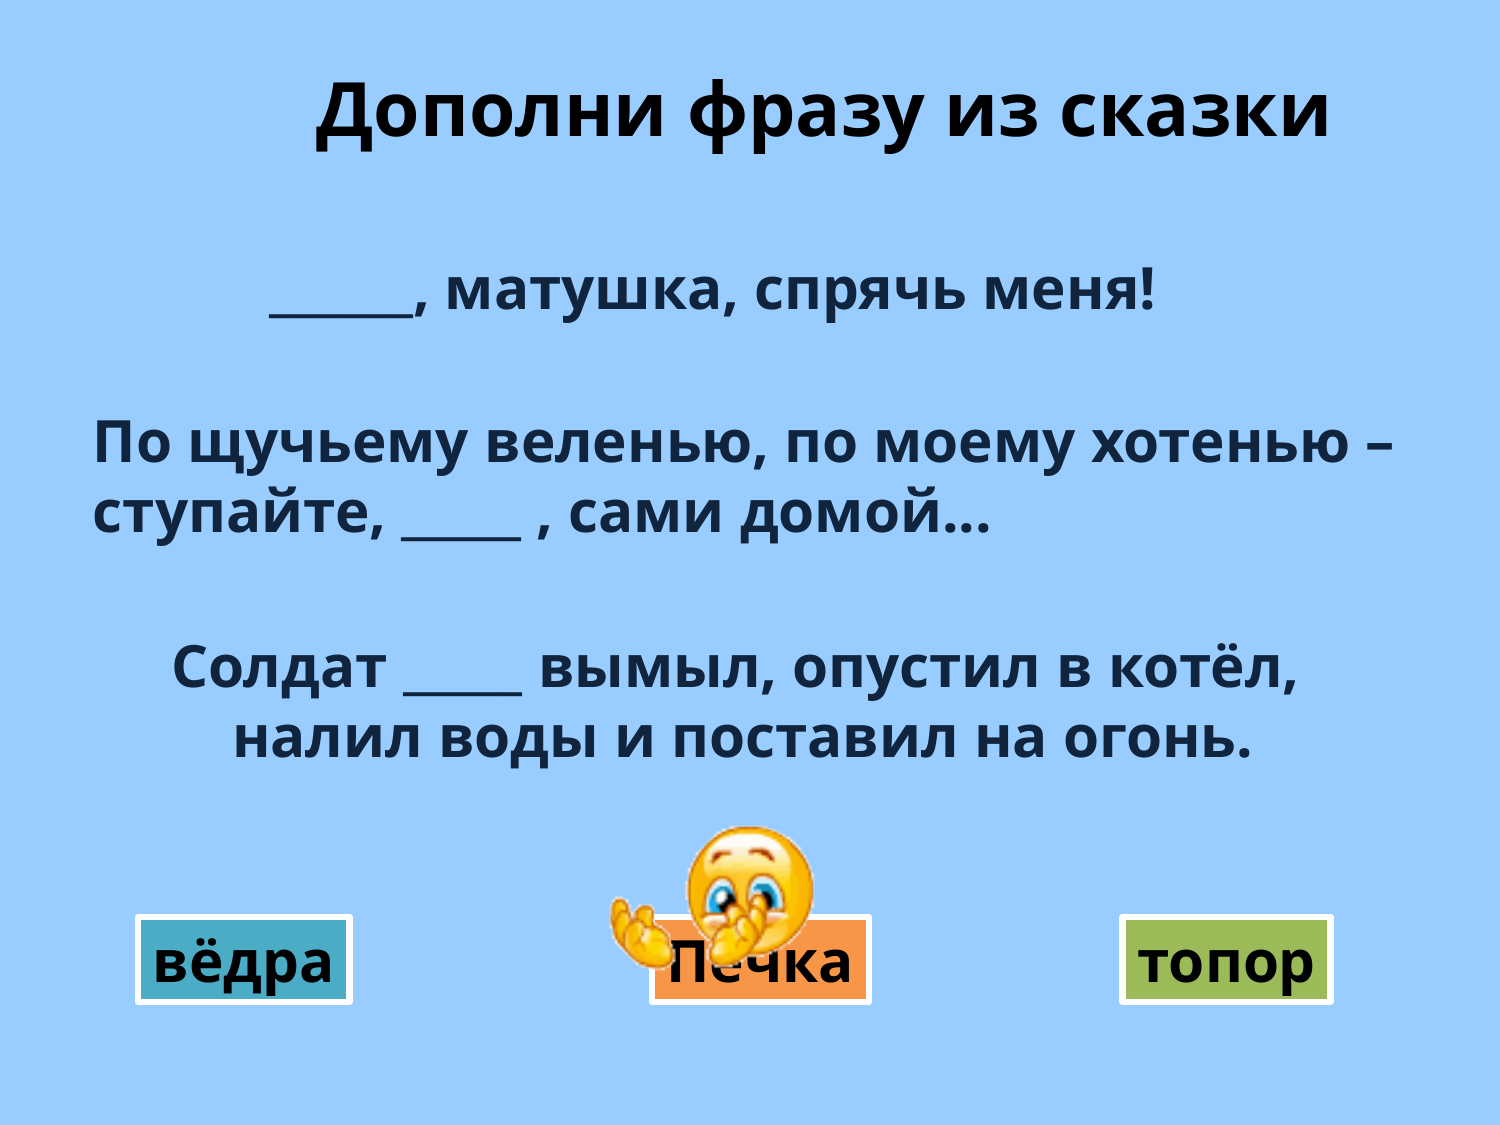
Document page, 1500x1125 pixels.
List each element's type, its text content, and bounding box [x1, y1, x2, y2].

text_box Солдат _____ вымыл, опустил в котёл, налил воды и поставил на огонь. [156, 621, 1330, 847]
text_box ______, матушка, спрячь меня! [254, 243, 1172, 329]
title Дополни фразу из сказки [150, 54, 1500, 243]
text_box По щучьему веленью, по моему хотенью – ступайте, _____ , сами домой... [78, 397, 1426, 552]
text_box топор [1122, 916, 1331, 1002]
text_box Печка [825, 956, 840, 964]
text_box вёдра [137, 916, 350, 1002]
text_box Печка [651, 916, 869, 1002]
picture [608, 822, 825, 976]
